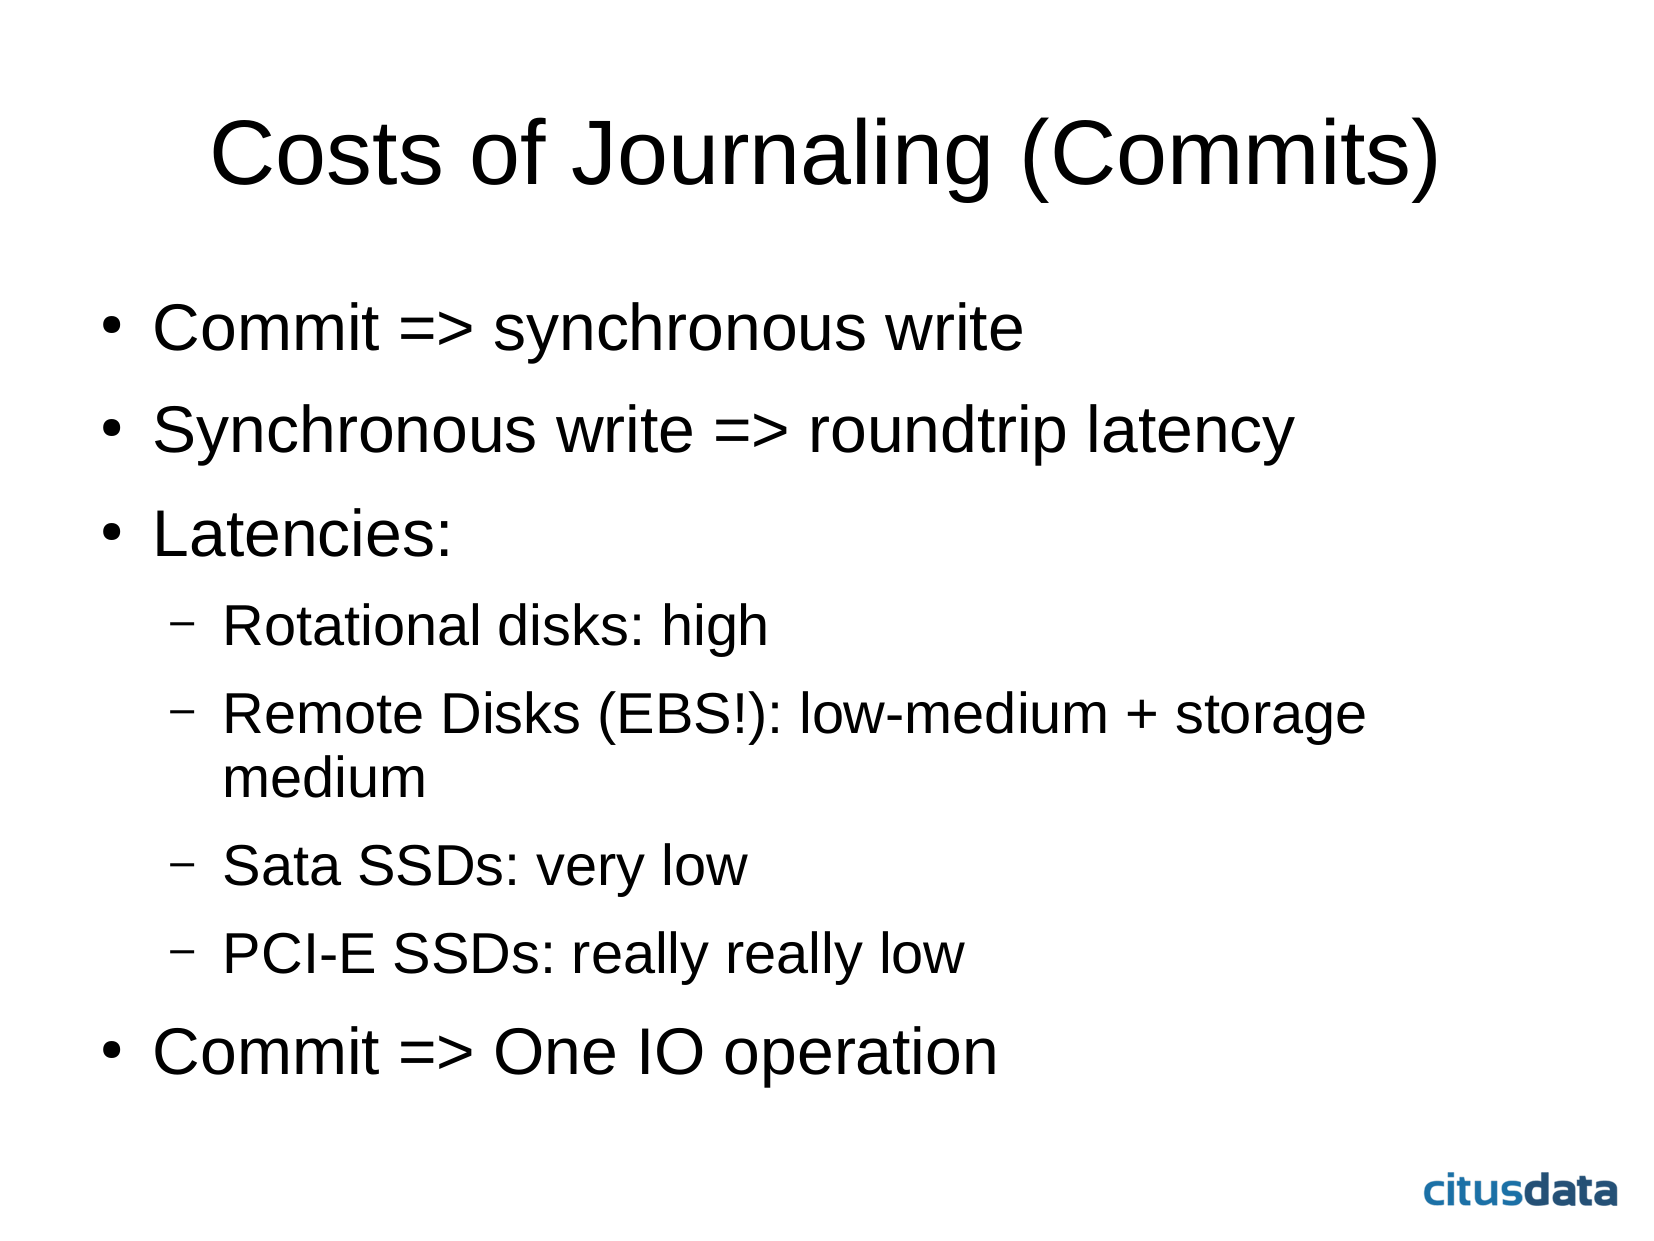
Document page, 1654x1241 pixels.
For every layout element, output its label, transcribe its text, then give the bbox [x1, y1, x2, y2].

picture [1420, 1167, 1622, 1209]
title Costs of Journaling (Commits) [82, 49, 1571, 257]
list Commit => synchronous write Synchronous write => roundtrip latency Latencies: Rotational disks: high Remote Disks (EBS!): low-medium + storage medium Sata SSDs: very low PCI-E SSDs: really really low Commit => One IO operation [82, 290, 1571, 1096]
